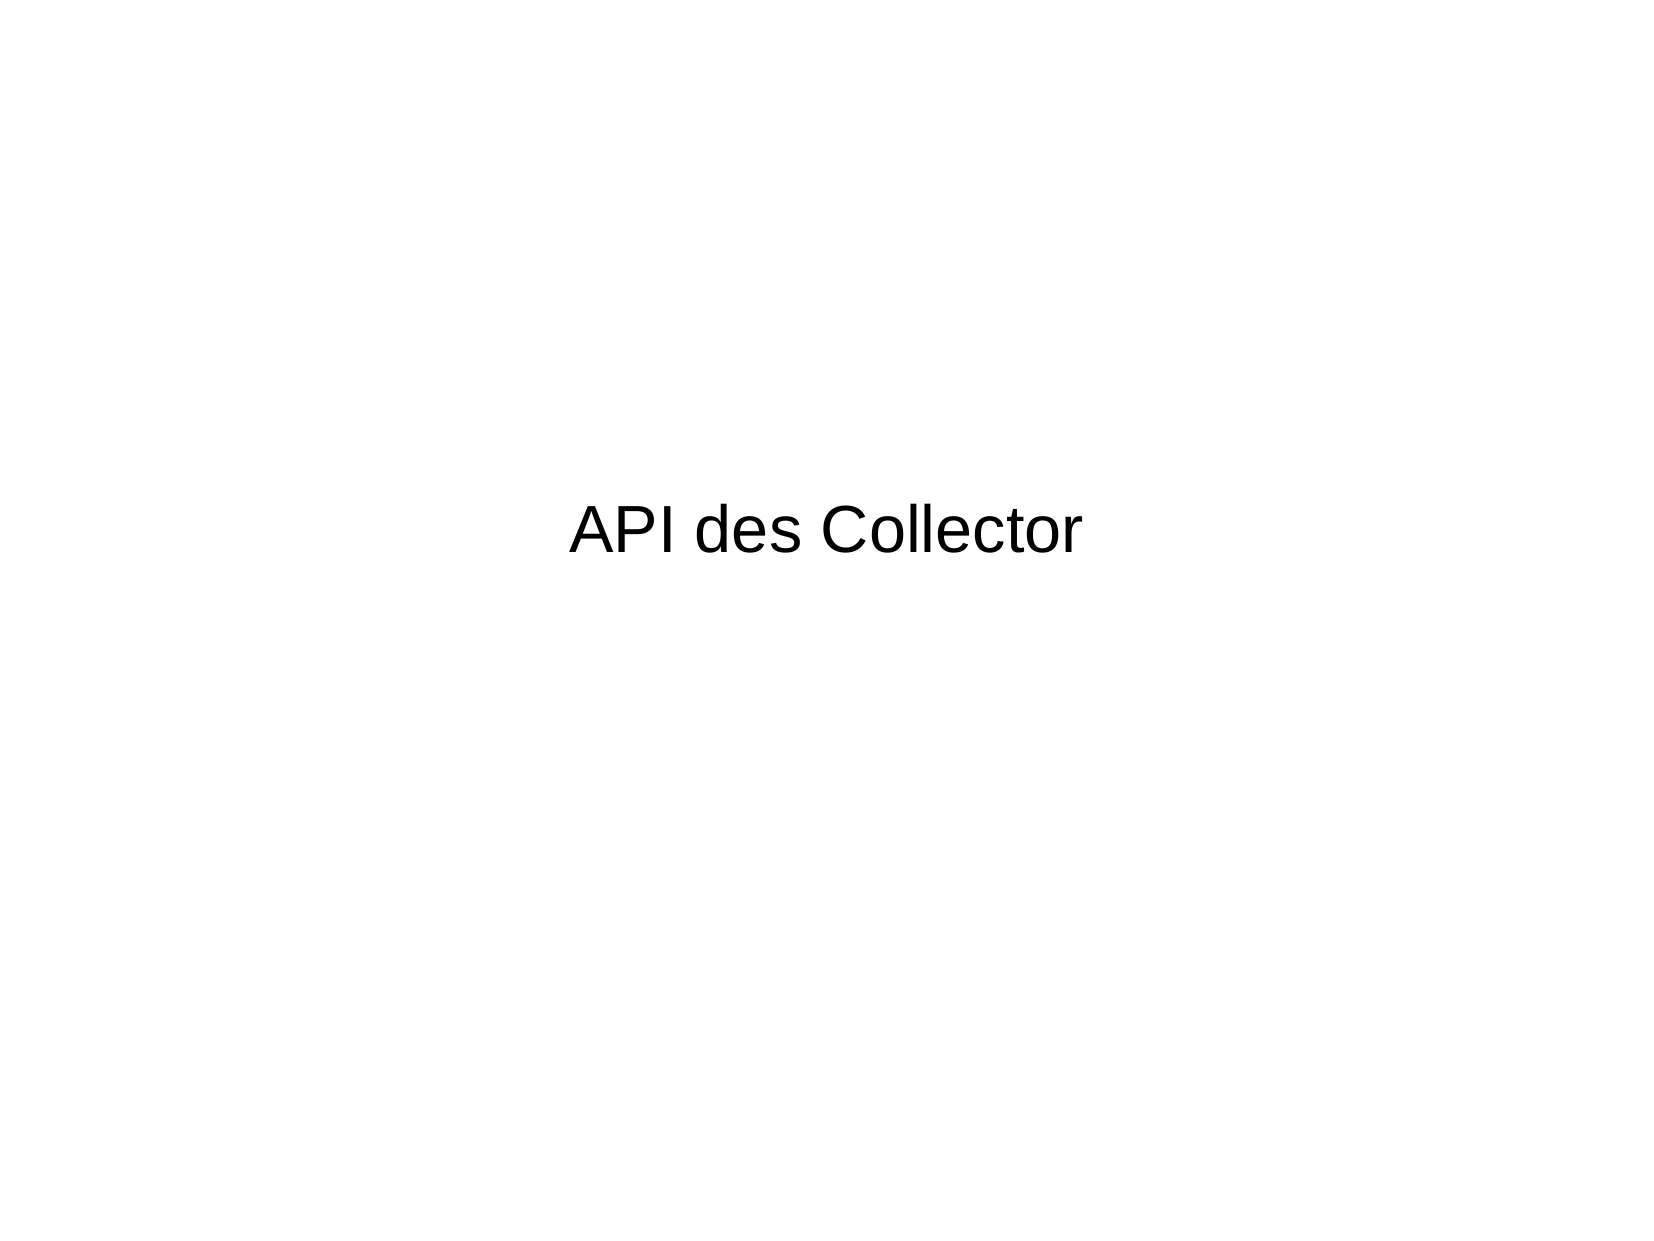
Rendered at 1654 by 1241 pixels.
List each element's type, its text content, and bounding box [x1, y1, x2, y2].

subtitle API des Collector [82, 49, 1571, 1010]
